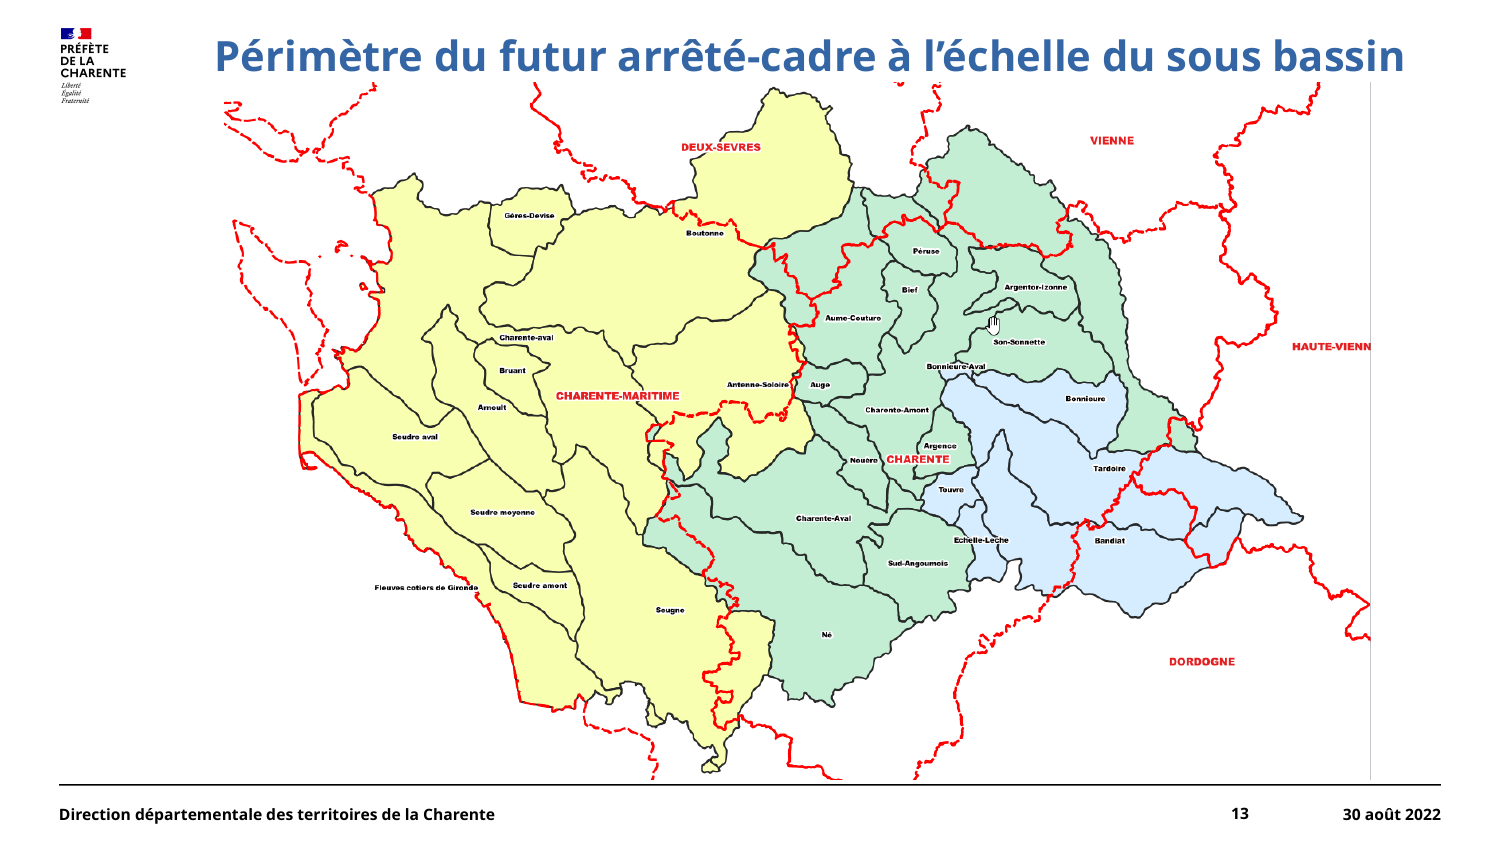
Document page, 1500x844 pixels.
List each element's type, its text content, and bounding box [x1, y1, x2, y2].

picture [50, 17, 136, 114]
slide_number <numéro> [1027, 784, 1249, 844]
footer Direction départementale des territoires de la Charente [59, 784, 1027, 844]
picture [224, 89, 1371, 780]
text_box 30 août 2022 [1249, 784, 1442, 844]
list Périmètre du futur arrêté-cadre à l’échelle du sous bassin [141, 29, 1418, 89]
